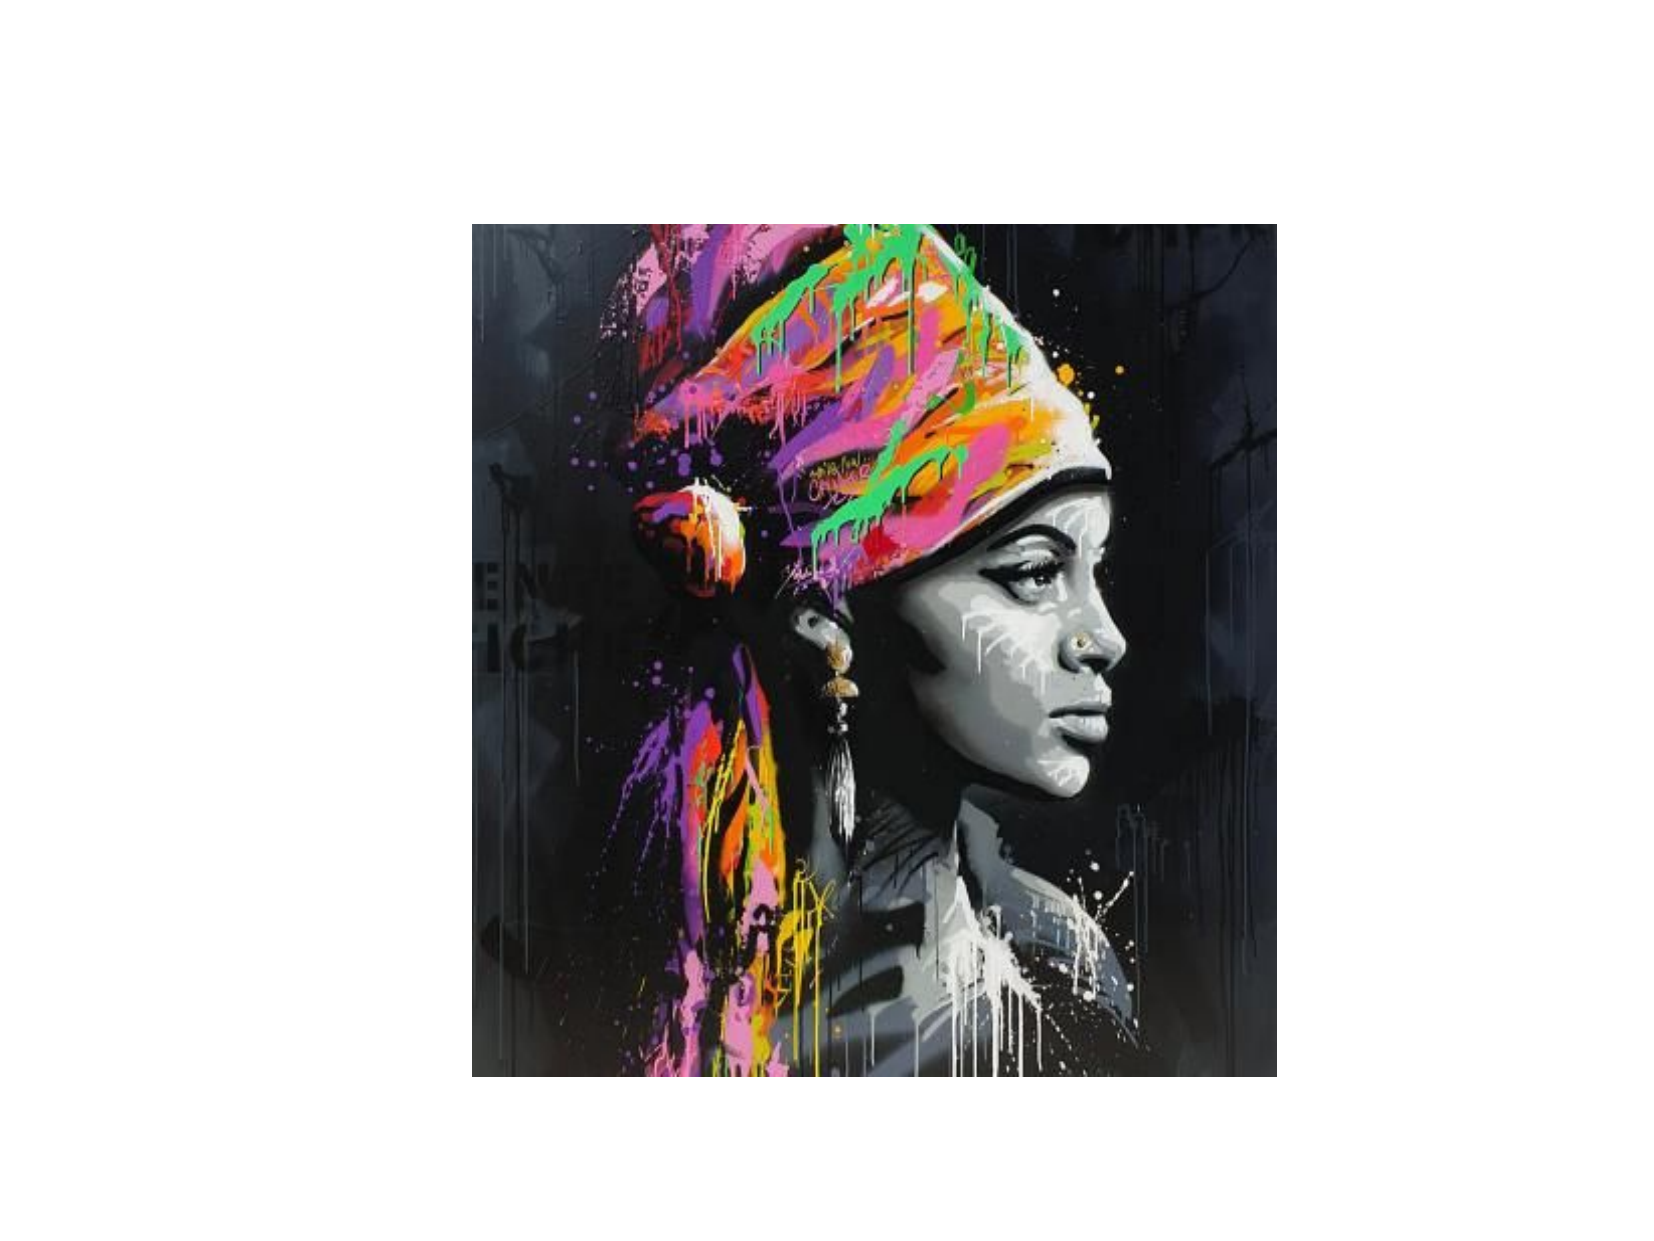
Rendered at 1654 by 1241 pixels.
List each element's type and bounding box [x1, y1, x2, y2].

picture [472, 224, 1277, 1077]
